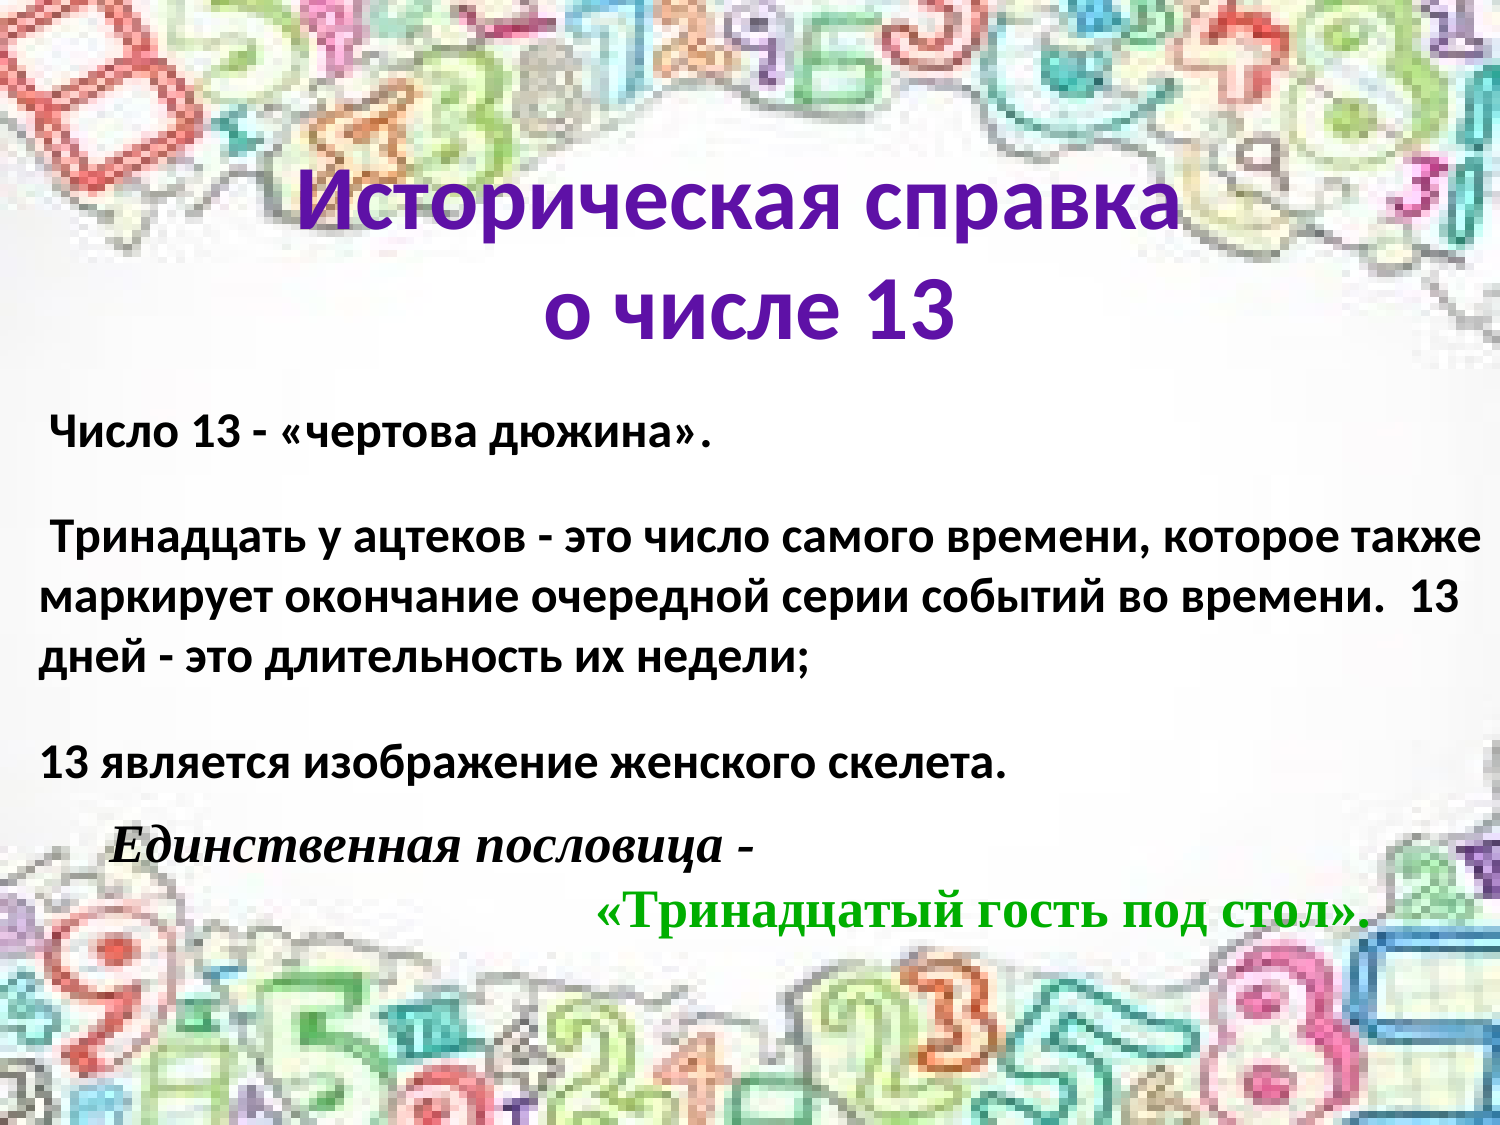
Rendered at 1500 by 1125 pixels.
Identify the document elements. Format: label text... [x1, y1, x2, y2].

text_box Число 13 - «чертова дюжина». Тринадцать у ацтеков - это число самого времени, которое также маркирует окончание очередной серии событий во времени. 13 дней - это длительность их недели; 13 является изображение женского скелета. Единственная пословица - «Тринадцатый гость под стол». [23, 389, 1500, 1007]
picture [0, 0, 1500, 1125]
title Историческая справка о числе 13 [75, 129, 1426, 165]
text_box [35, 165, 1500, 389]
